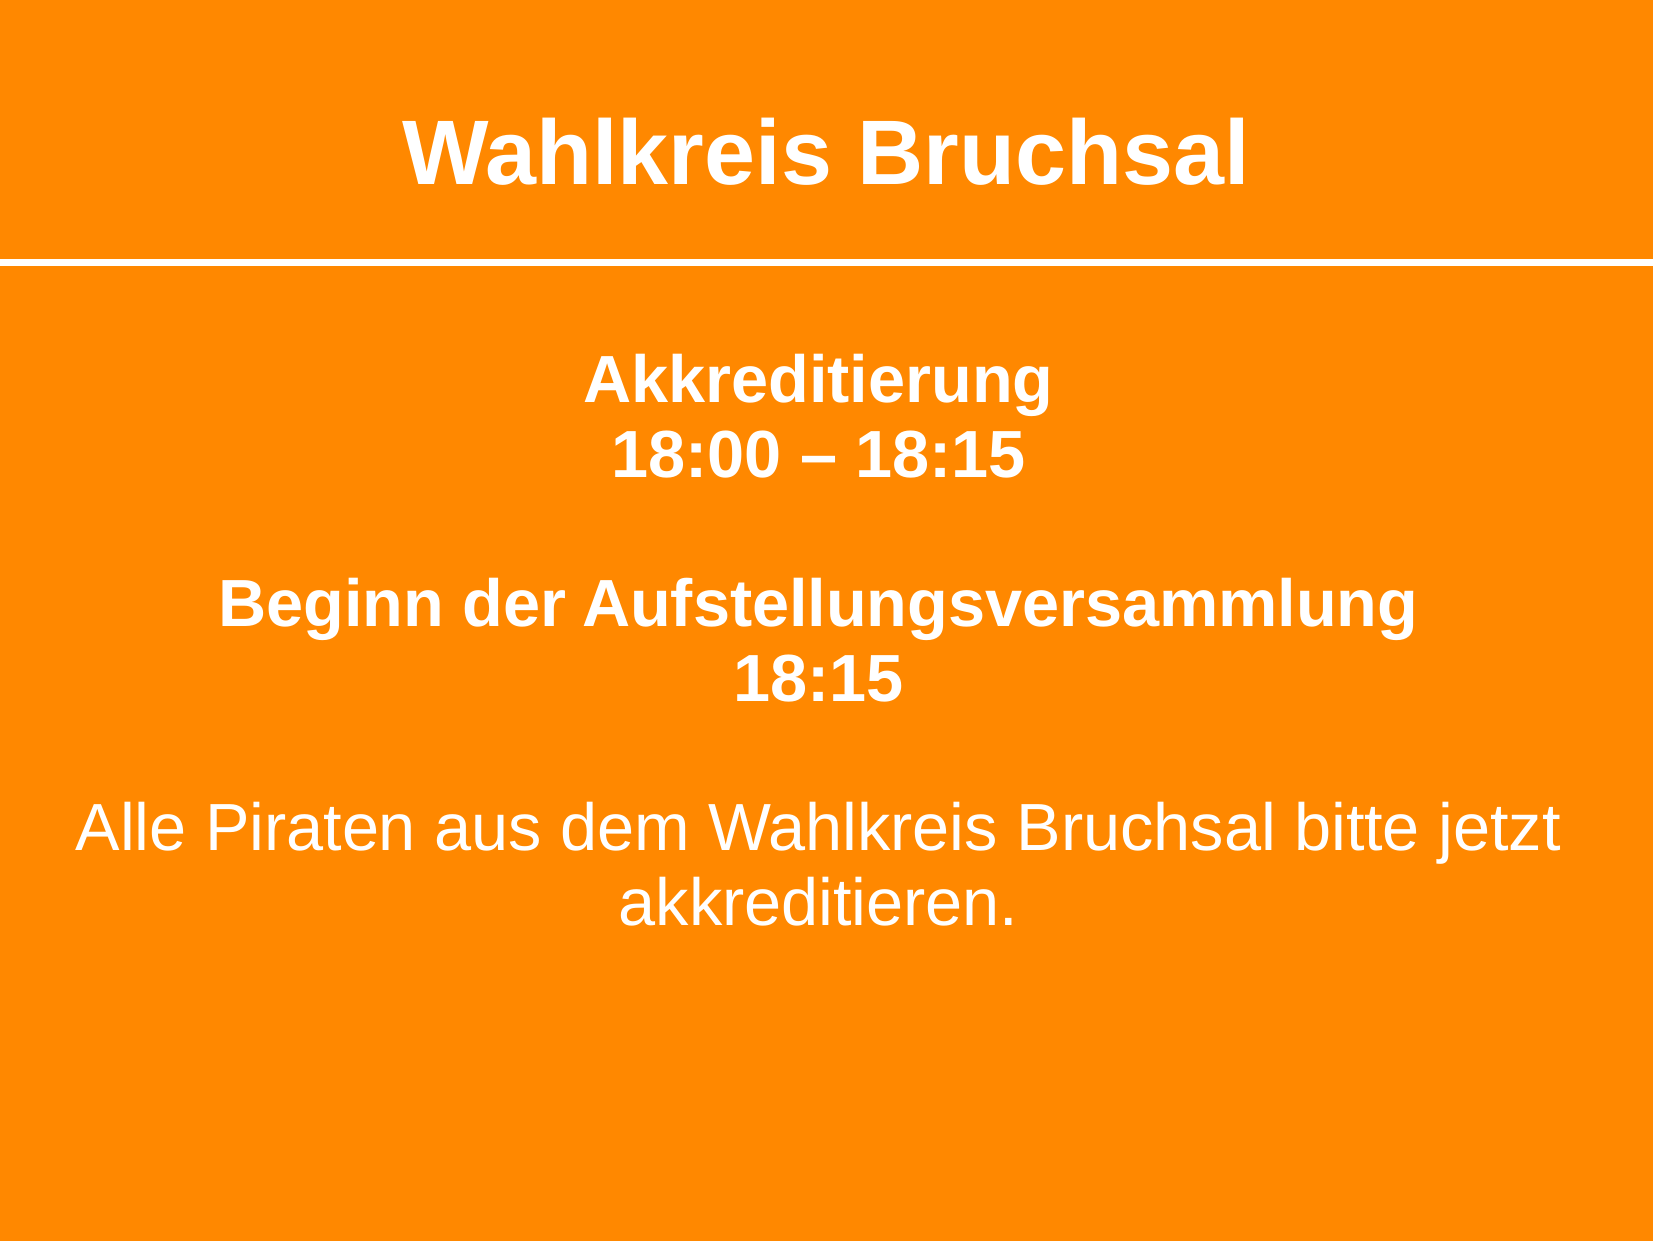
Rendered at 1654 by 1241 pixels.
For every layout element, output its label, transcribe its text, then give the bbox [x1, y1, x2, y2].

title Wahlkreis Bruchsal [82, 49, 1571, 257]
subtitle Akkreditierung 18:00 – 18:15 Beginn der Aufstellungsversammlung 18:15 Alle Piraten aus dem Wahlkreis Bruchsal bitte jetzt akkreditieren. [75, 313, 1563, 1118]
